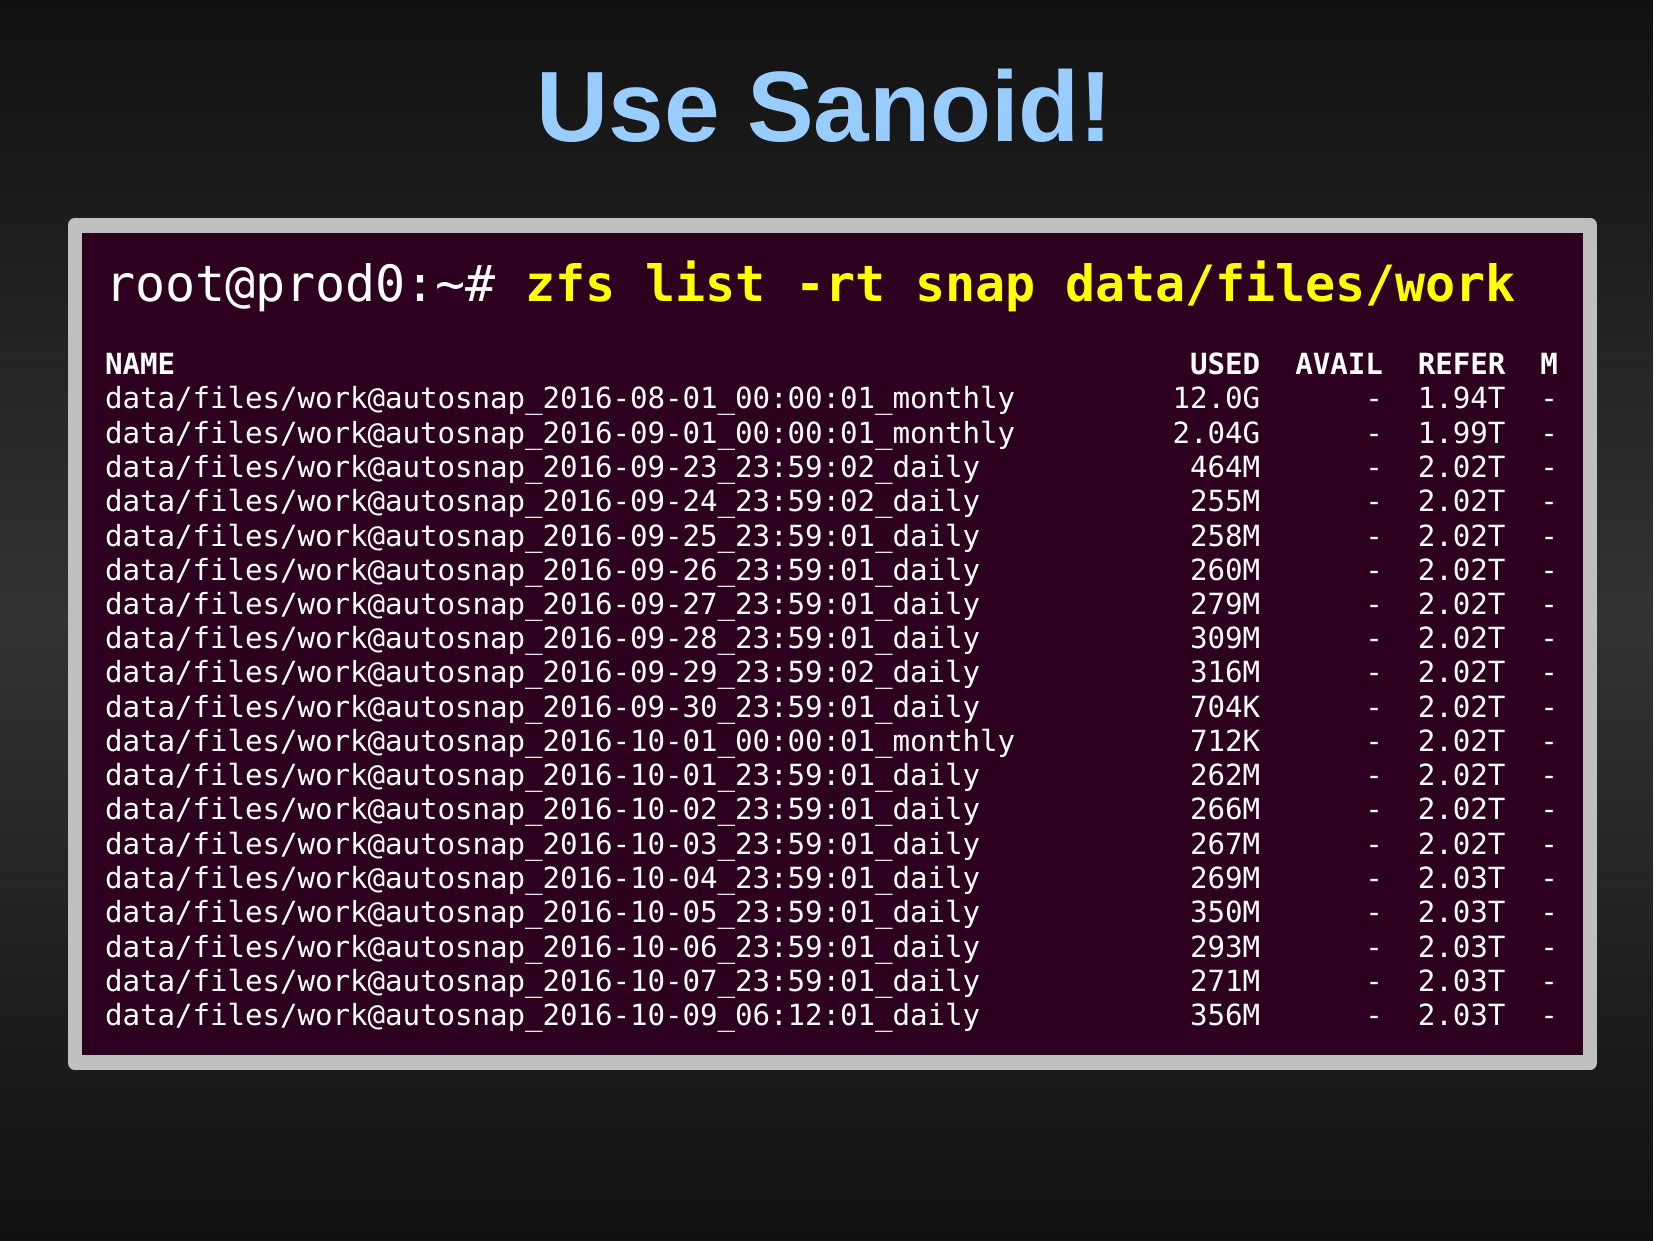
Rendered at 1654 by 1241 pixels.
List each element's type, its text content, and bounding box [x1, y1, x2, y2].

title Use Sanoid! [0, 2, 1651, 211]
list root@prod0:~# zfs list -rt snap data/files/work NAME USED AVAIL REFER M data/files/work@autosnap_2016-08-01_00:00:01_monthly 12.0G - 1.94T - data/files/work@autosnap_2016-09-01_00:00:01_monthly 2.04G - 1.99T - data/files/work@autosnap_2016-09-23_23:59:02_daily 464M - 2.02T - data/files/work@autosnap_2016-09-24_23:59:02_daily 255M - 2.02T - data/files/work@autosnap_2016-09-25_23:59:01_daily 258M - 2.02T - data/files/work@autosnap_2016-09-26_23:59:01_daily 260M - 2.02T - data/files/work@autosnap_2016-09-27_23:59:01_daily 279M - 2.02T - data/files/work@autosnap_2016-09-28_23:59:01_daily 309M - 2.02T - data/files/work@autosnap_2016-09-29_23:59:02_daily 316M - 2.02T - data/files/work@autosnap_2016-09-30_23:59:01_daily 704K - 2.02T - data/files/work@autosnap_2016-10-01_00:00:01_monthly 712K - 2.02T - data/files/work@autosnap_2016-10-01_23:59:01_daily 262M - 2.02T - data/files/work@autosnap_2016-10-02_23:59:01_daily 266M - 2.02T - data/files/work@autosnap_2016-10-03_23:59:01_daily 267M - 2.02T - data/files/work@autosnap_2016-10-04_23:59:01_daily 269M - 2.03T - data/files/work@autosnap_2016-10-05_23:59:01_daily 350M - 2.03T - data/files/work@autosnap_2016-10-06_23:59:01_daily 293M - 2.03T - data/files/work@autosnap_2016-10-07_23:59:01_daily 271M - 2.03T - data/files/work@autosnap_2016-10-09_06:12:01_daily 356M - 2.03T - [75, 225, 1591, 1063]
